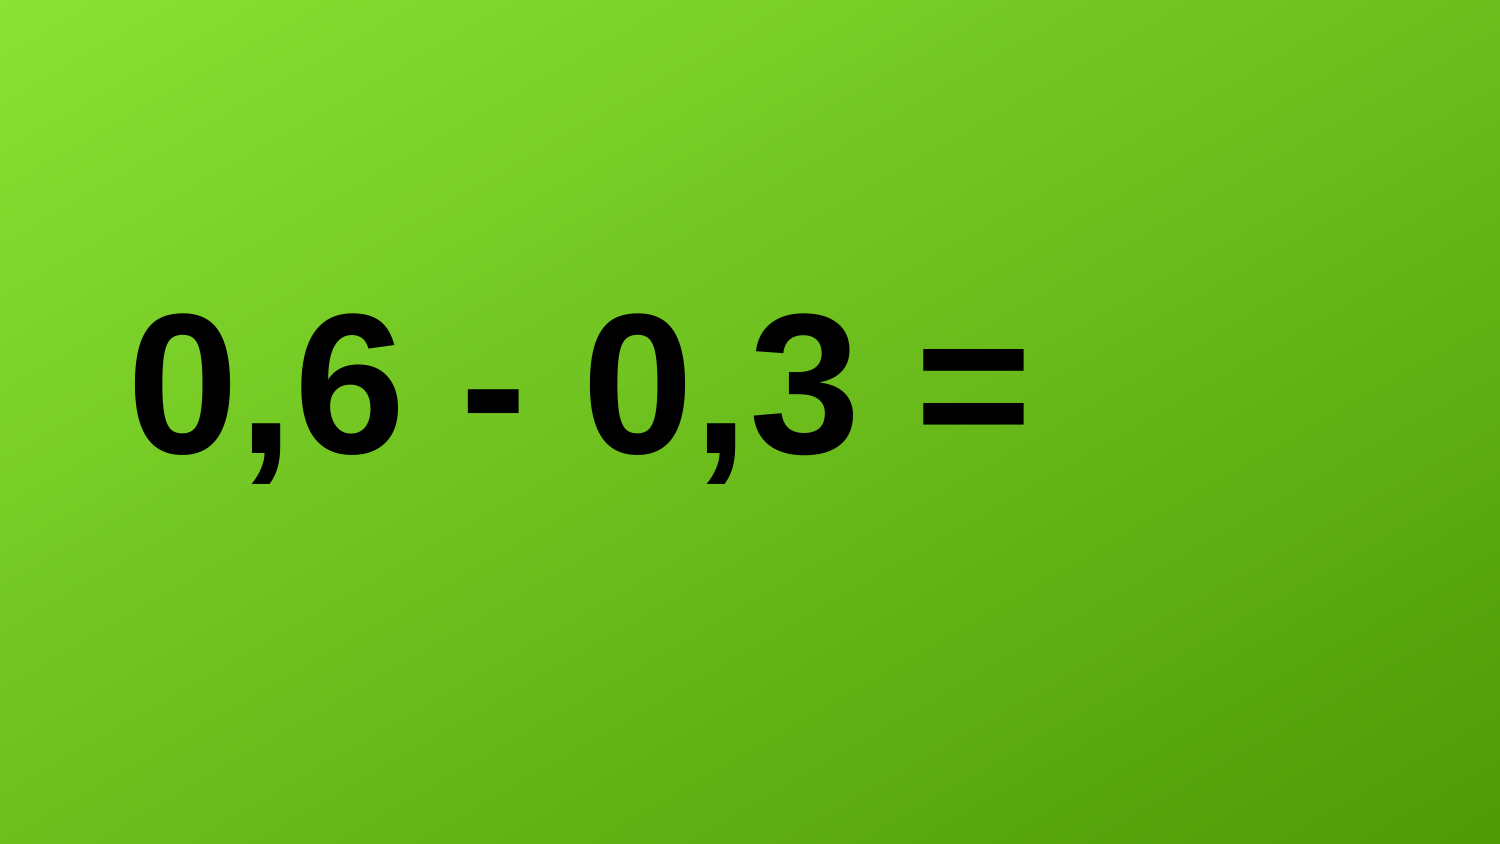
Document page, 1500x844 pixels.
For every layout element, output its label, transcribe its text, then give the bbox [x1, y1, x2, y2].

title 0,6 - 0,3 = [112, 318, 1388, 509]
